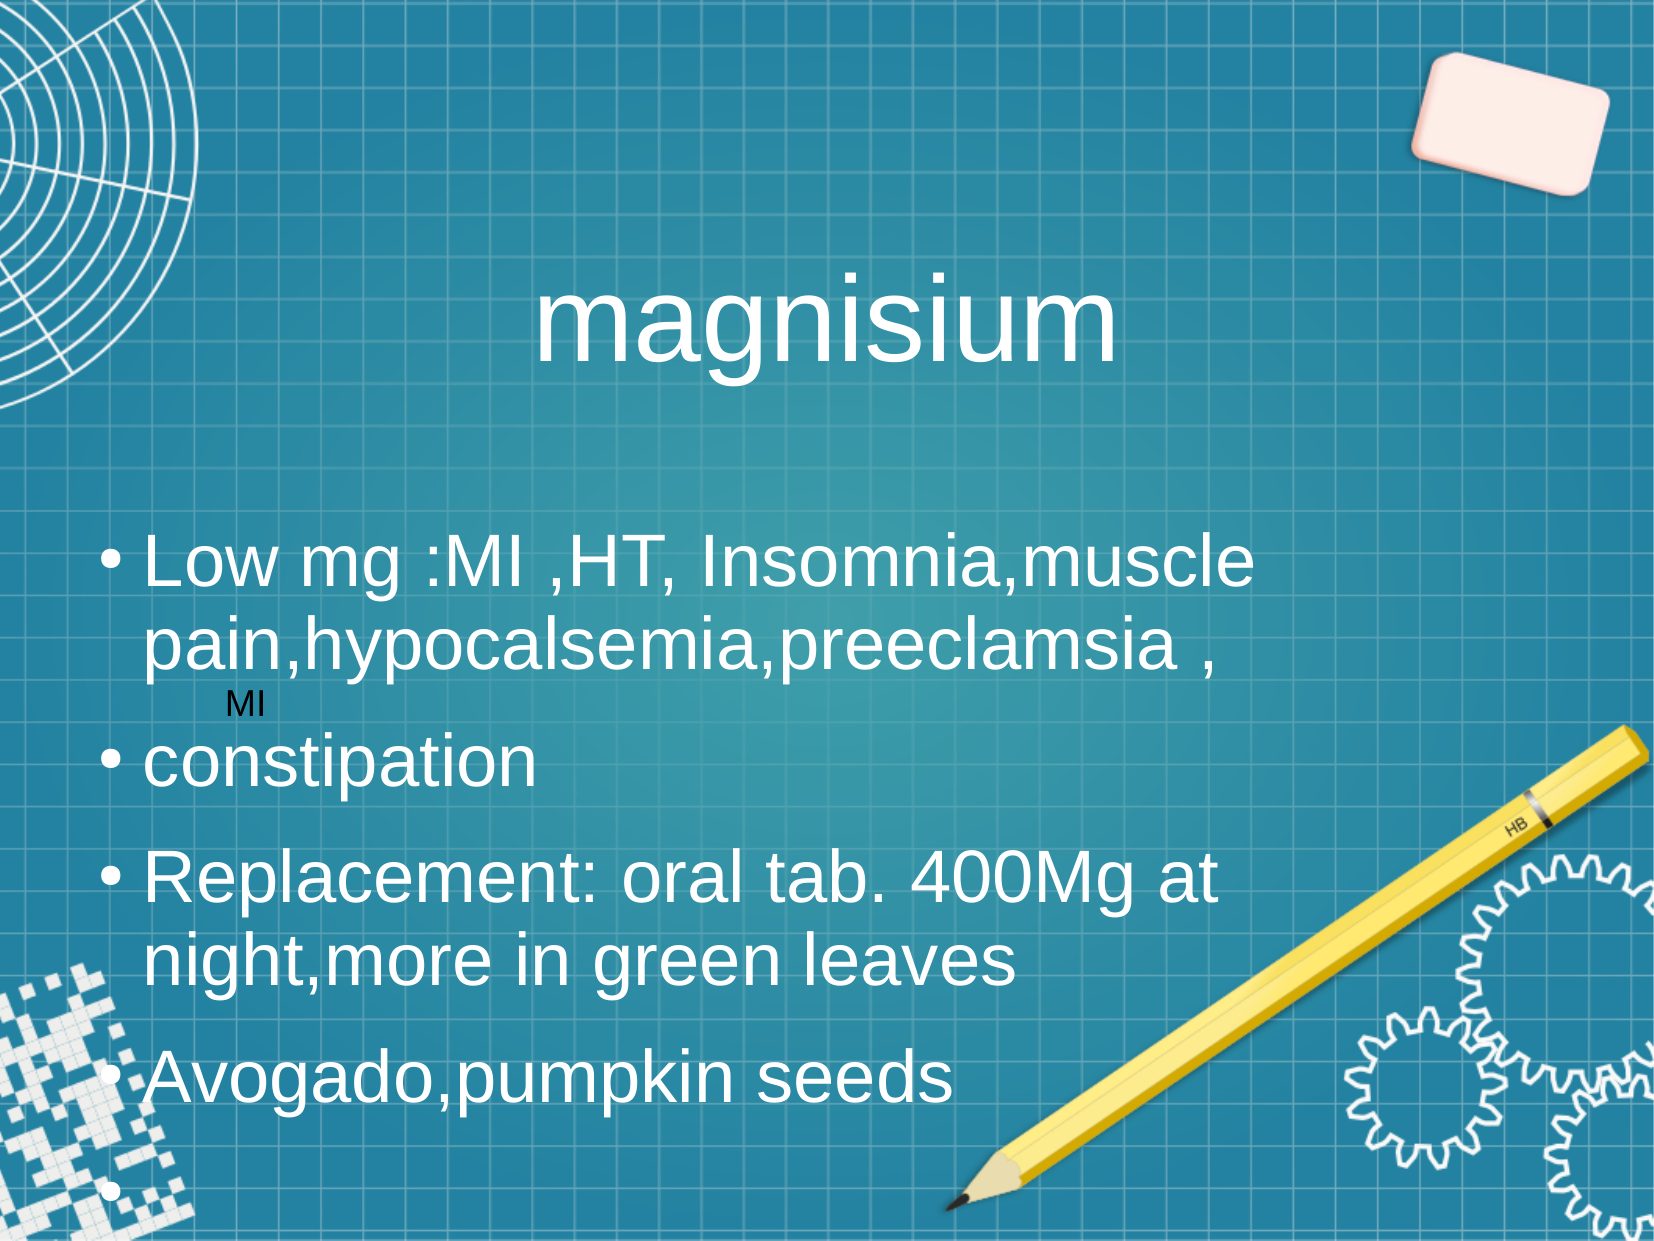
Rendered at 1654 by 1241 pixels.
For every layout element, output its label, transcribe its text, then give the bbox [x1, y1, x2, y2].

title magnisium [82, 177, 1571, 461]
list Low mg :MI ,HT, Insomnia,muscle pain,hypocalsemia,preeclamsia , constipation Replacement: oral tab. 400Mg at night,more in green leaves Avogado,pumpkin seeds [82, 519, 1571, 1123]
text_box MI [210, 675, 282, 732]
picture [0, 0, 1654, 1241]
